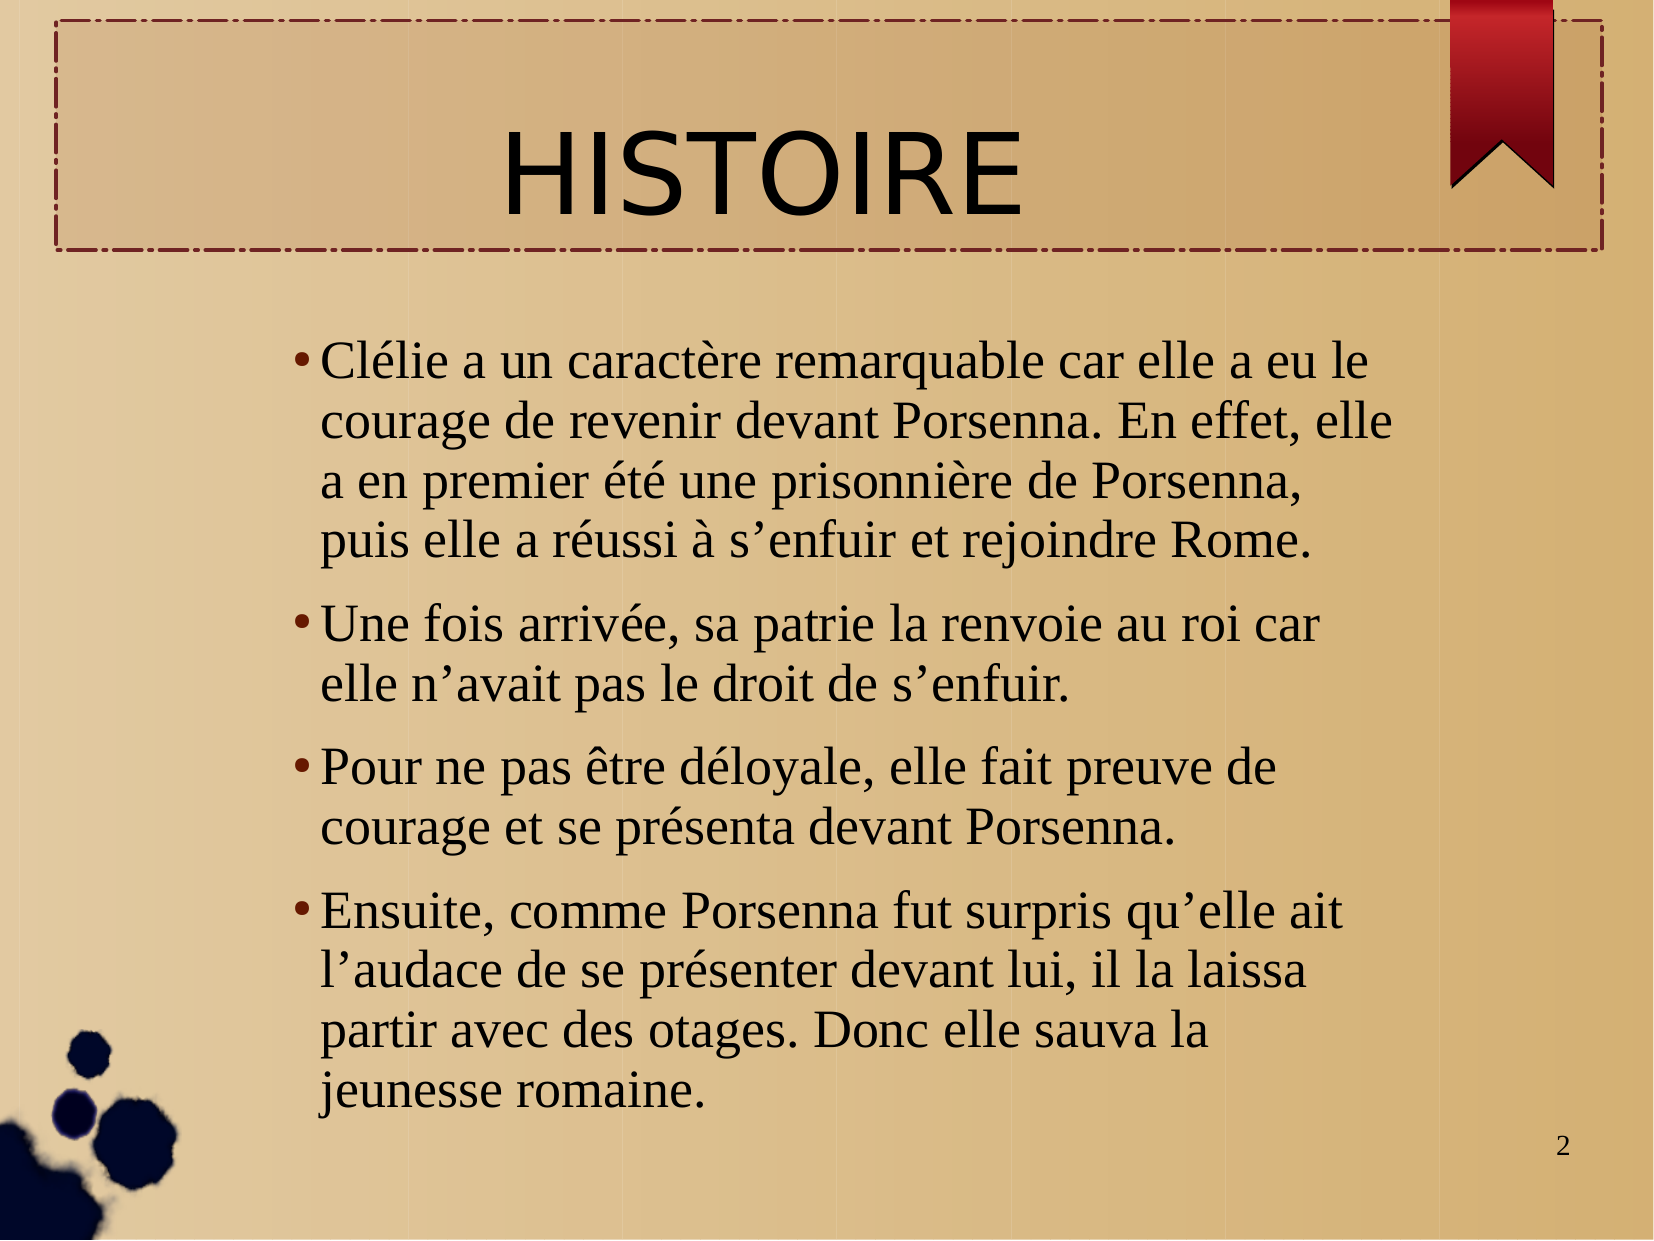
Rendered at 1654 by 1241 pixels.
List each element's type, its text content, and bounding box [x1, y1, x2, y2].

text_box HISTOIRE [484, 59, 1229, 249]
list Clélie a un caractère remarquable car elle a eu le courage de revenir devant Porsenna. En effet, elle a en premier été une prisonnière de Porsenna, puis elle a réussi à s’enfuir et rejoindre Rome. Une fois arrivée, sa patrie la renvoie au roi car elle n’avait pas le droit de s’enfuir. Pour ne pas être déloyale, elle fait preuve de courage et se présenta devant Porsenna. Ensuite, comme Porsenna fut surpris qu’elle ait l’audace de se présenter devant lui, il la laissa partir avec des otages. Donc elle sauva la jeunesse romaine. [283, 330, 1406, 1123]
title [354, 47, 1185, 296]
